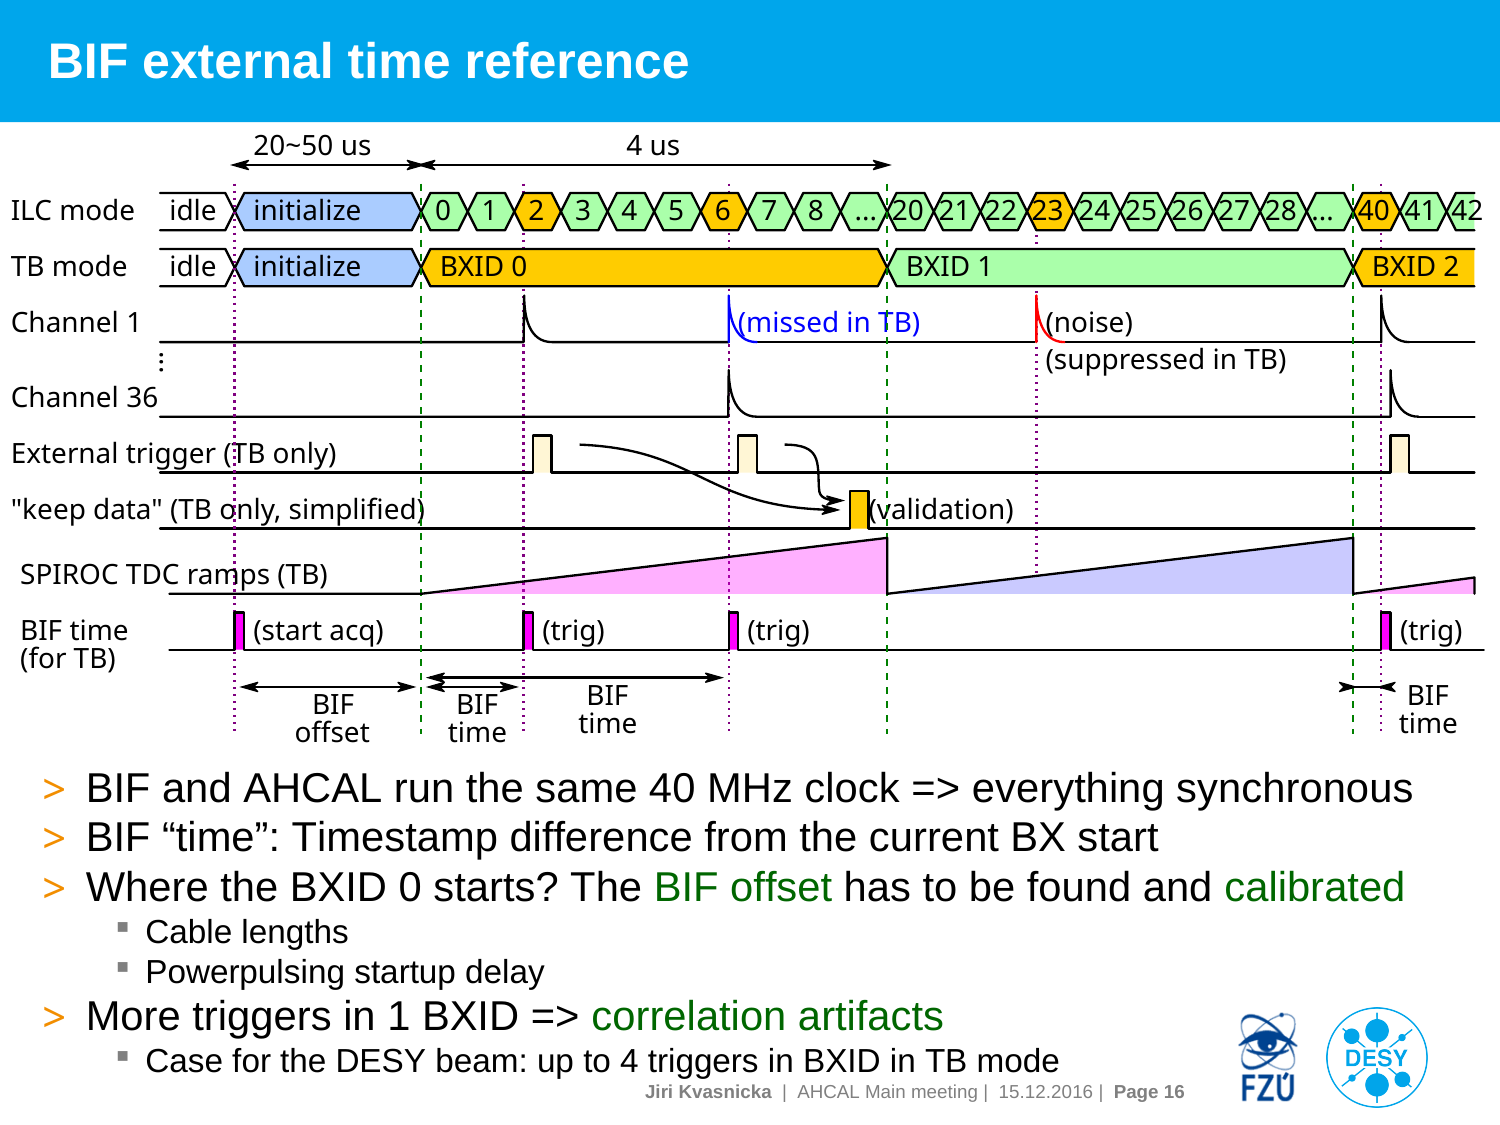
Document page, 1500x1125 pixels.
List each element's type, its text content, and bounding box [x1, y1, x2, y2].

title BIF external time reference [47, 16, 1446, 107]
list BIF and AHCAL run the same 40 MHz clock => everything synchronous BIF “time”: Timestamp difference from the current BX start Where the BXID 0 starts? The BIF offset has to be found and calibrated Cable lengths Powerpulsing startup delay More triggers in 1 BXID => correlation artifacts Case for the DESY beam: up to 4 triggers in BXID in TB mode [42, 764, 1441, 1125]
picture [10, 134, 1486, 744]
